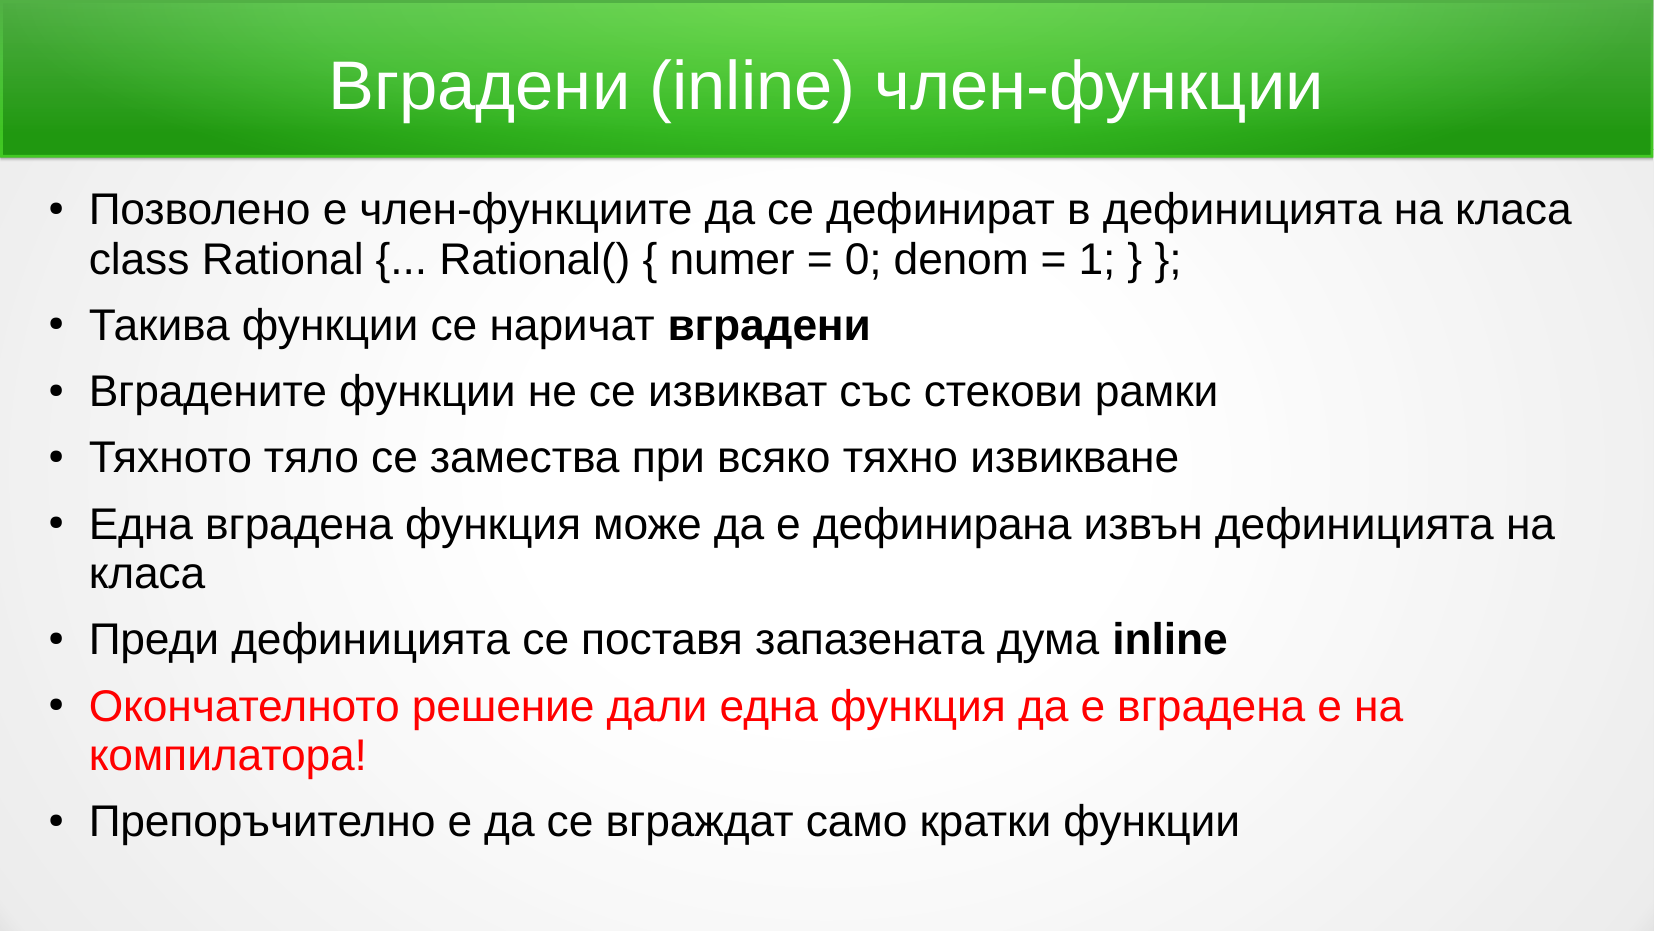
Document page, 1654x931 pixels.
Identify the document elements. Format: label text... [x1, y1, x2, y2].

title Вградени (inline) член-функции [82, 37, 1571, 135]
list Позволено е член-функциите да се дефинират в дефиницията на класа class Rational {... Rational() { numer = 0; denom = 1; } }; Такива функции се наричат вградени Вградените функции не се извикват със стекови рамки Тяхното тяло се замества при всяко тяхно извикване Една вградена функция може да е дефинирана извън дефиницията на класа Преди дефиницията се поставя запазената дума inline Окончателното решение дали една функция да е вградена е на компилатора! Препоръчително е да се вграждат само кратки функции [34, 184, 1607, 858]
